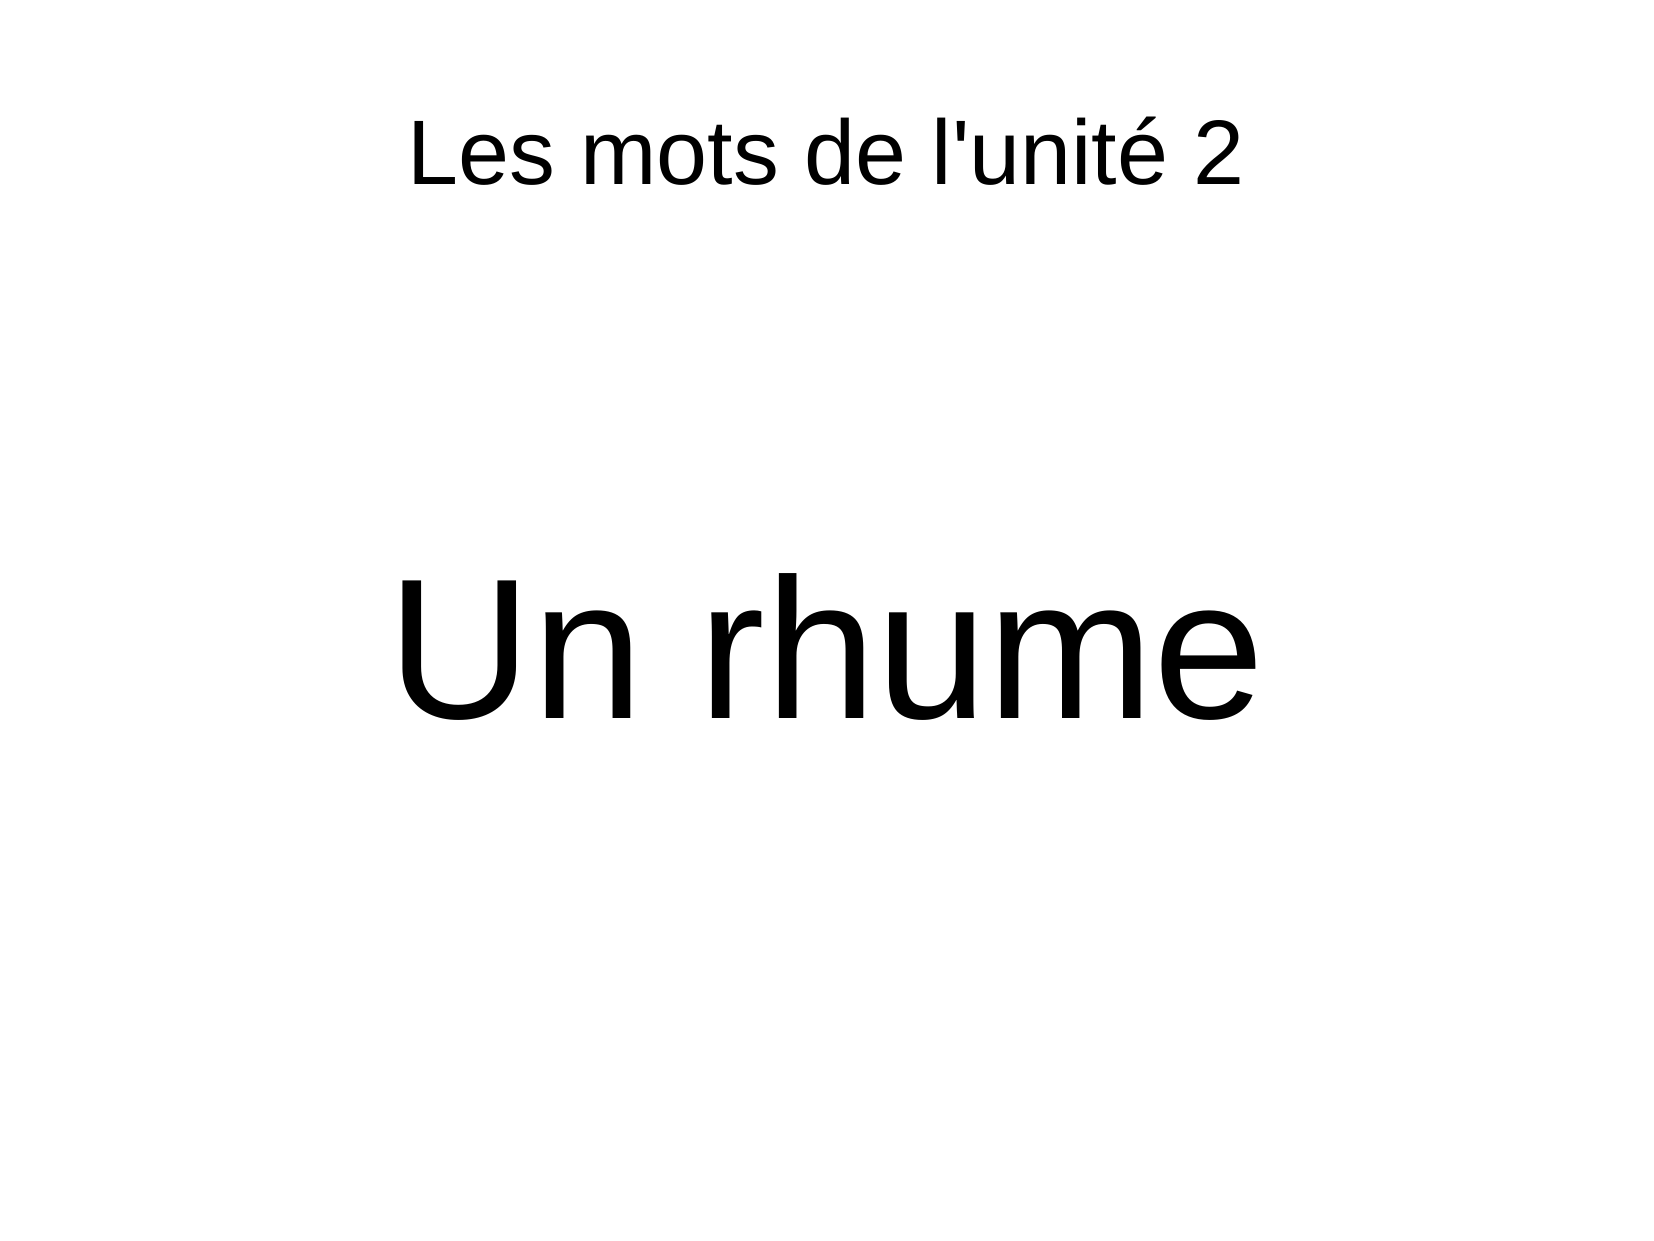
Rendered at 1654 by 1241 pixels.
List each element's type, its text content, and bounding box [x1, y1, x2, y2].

title Les mots de l'unité 2 [82, 49, 1571, 257]
subtitle Un rhume [82, 290, 1571, 1010]
